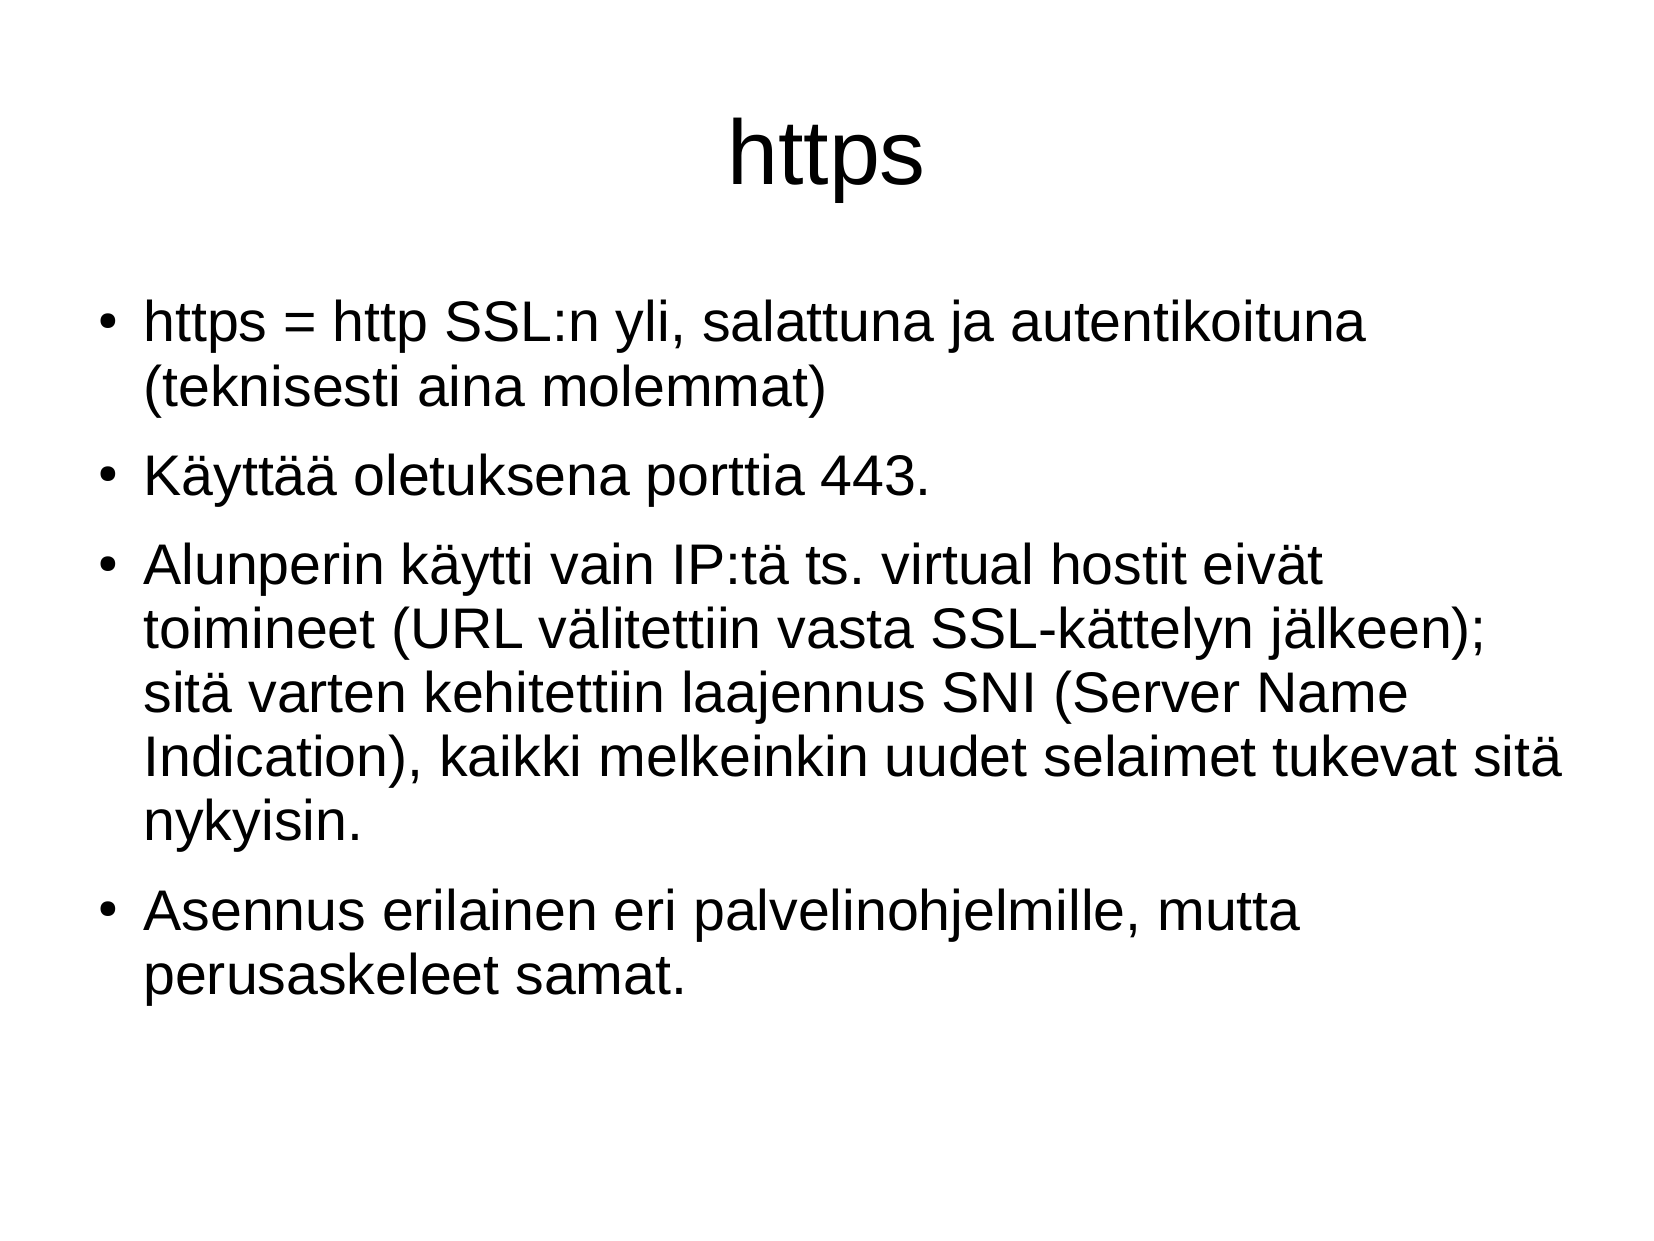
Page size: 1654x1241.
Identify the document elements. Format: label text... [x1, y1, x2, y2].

title https [82, 49, 1571, 257]
list https = http SSL:n yli, salattuna ja autentikoituna (teknisesti aina molemmat) Käyttää oletuksena porttia 443. Alunperin käytti vain IP:tä ts. virtual hostit eivät toimineet (URL välitettiin vasta SSL-kättelyn jälkeen); sitä varten kehitettiin laajennus SNI (Server Name Indication), kaikki melkeinkin uudet selaimet tukevat sitä nykyisin. Asennus erilainen eri palvelinohjelmille, mutta perusaskeleet samat. [82, 290, 1571, 1010]
